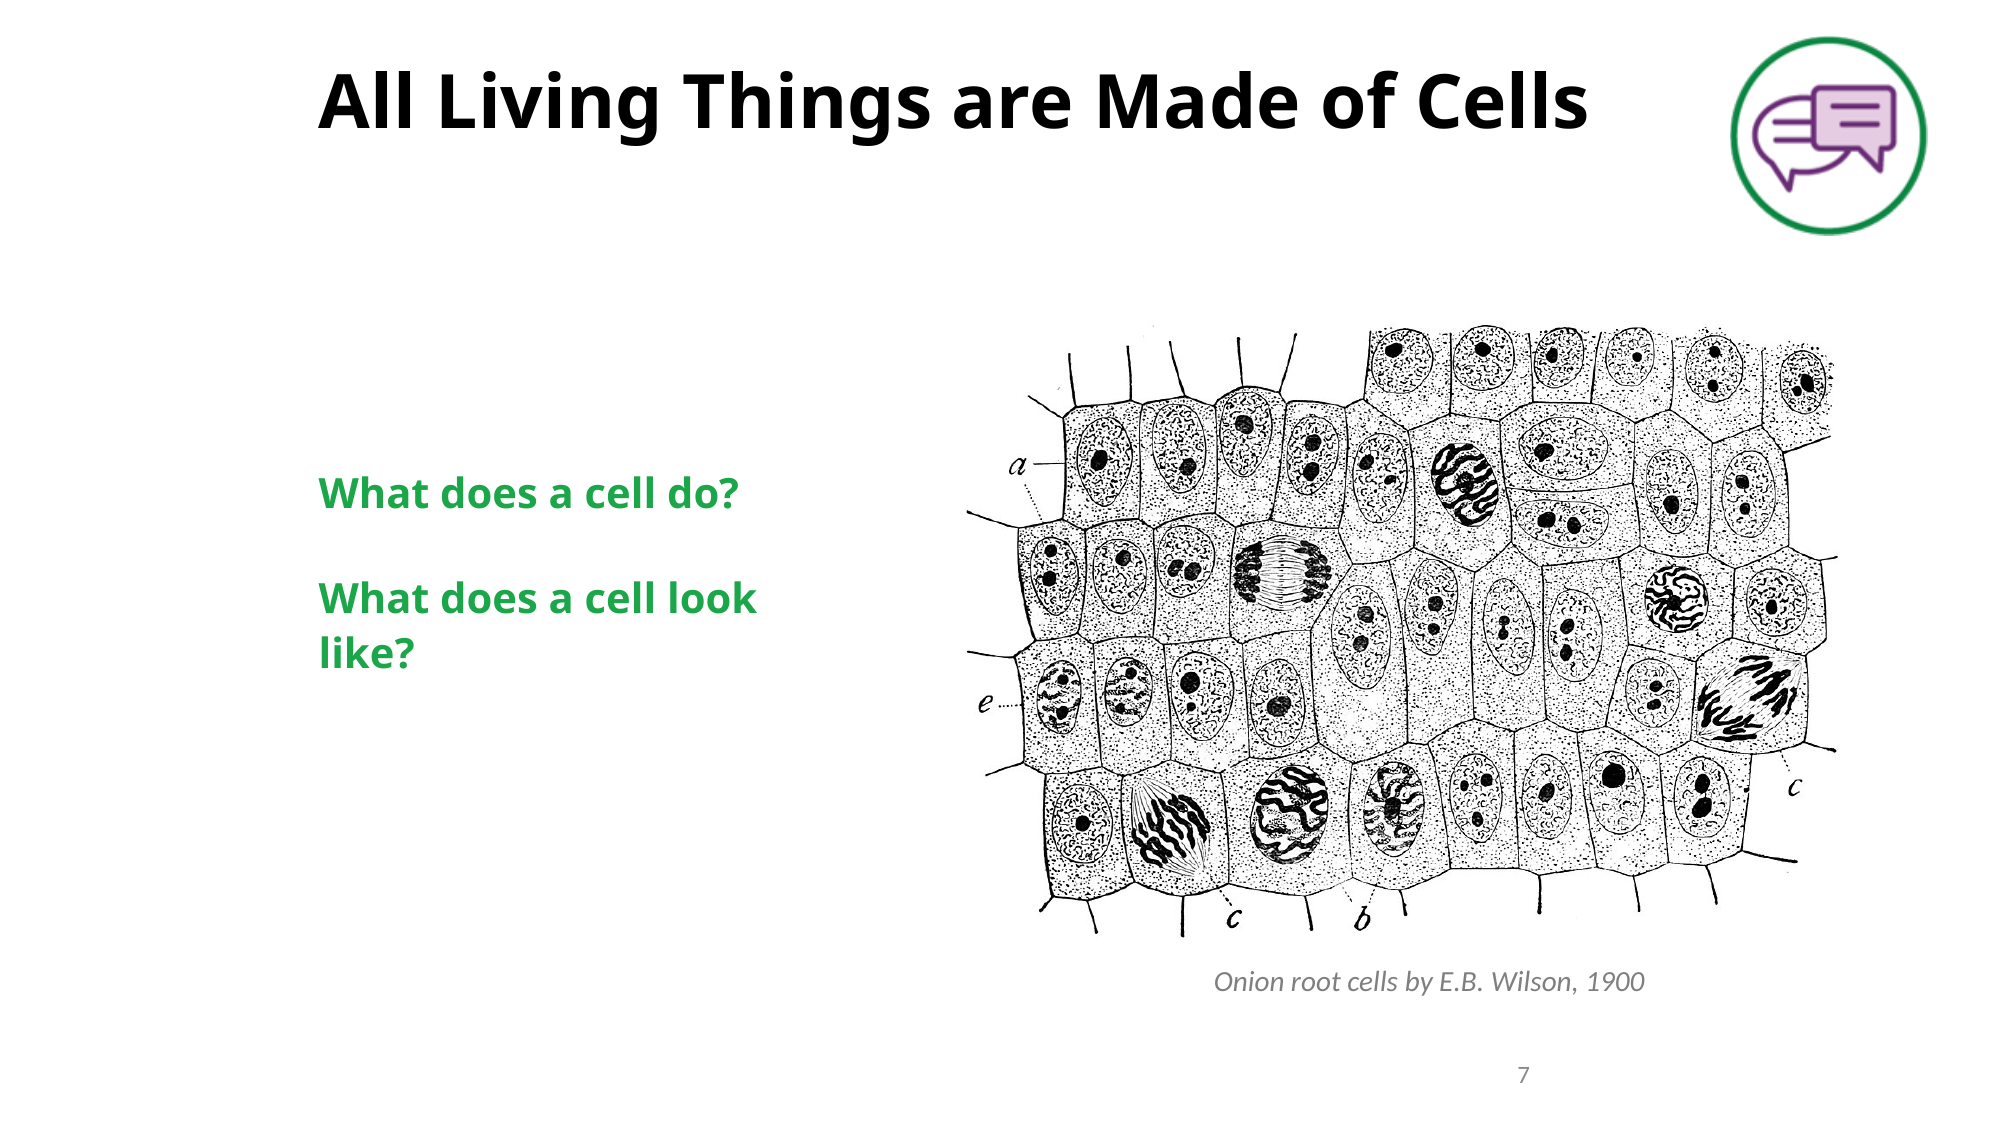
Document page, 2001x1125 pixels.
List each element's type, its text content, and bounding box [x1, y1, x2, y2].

text_box Onion root cells by E.B. Wilson, 1900 [1198, 955, 1664, 1006]
picture [1730, 36, 1928, 236]
text_box What does a cell do? What does a cell look like? [303, 454, 960, 628]
text_box All Living Things are Made of Cells [303, 22, 1697, 187]
picture [960, 322, 1846, 941]
slide_number 7 [1502, 1043, 1948, 1104]
